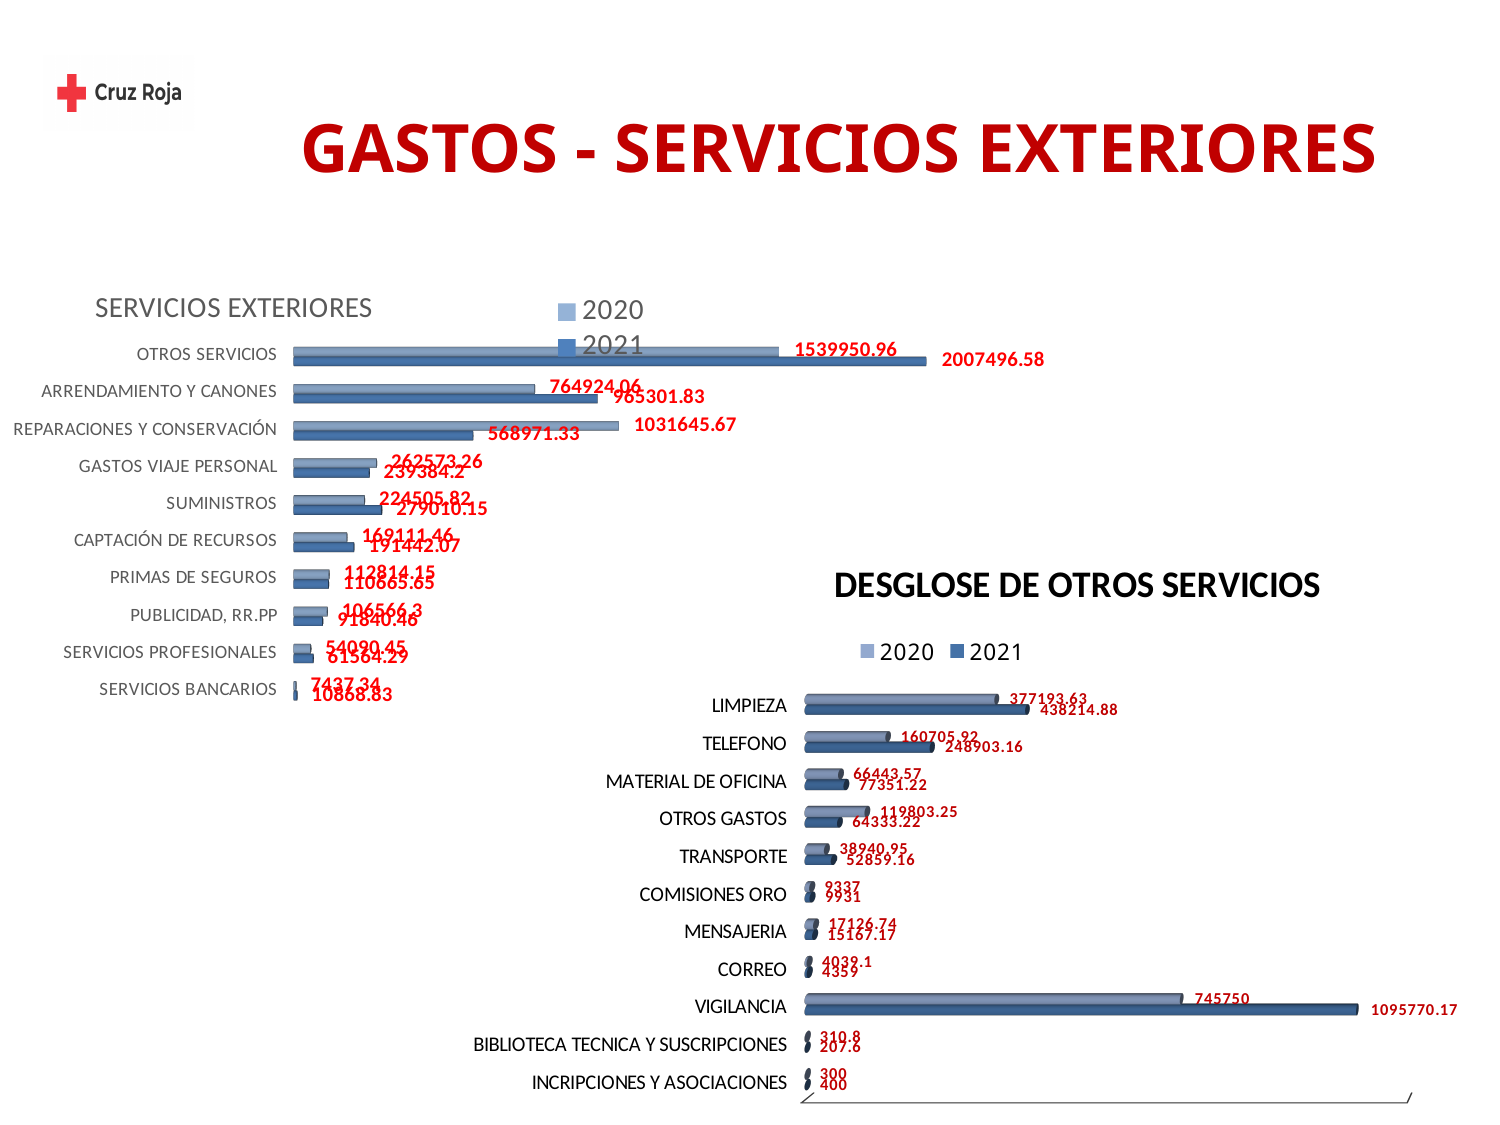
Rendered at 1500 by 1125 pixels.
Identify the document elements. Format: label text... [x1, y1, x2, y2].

chart [0, 219, 1459, 1115]
text_box GASTOS - SERVICIOS EXTERIORES [242, 98, 1437, 275]
